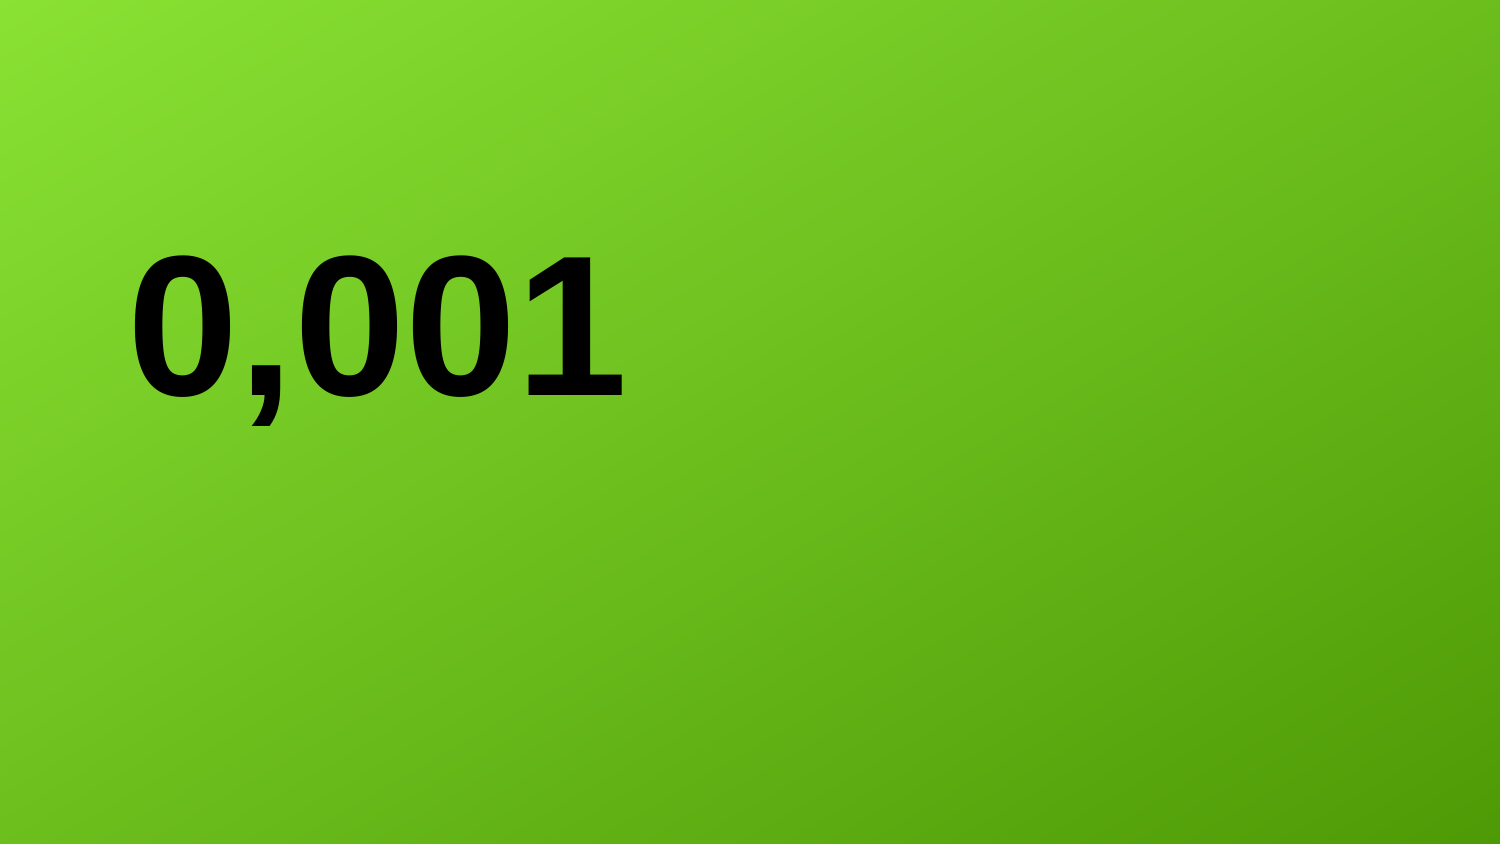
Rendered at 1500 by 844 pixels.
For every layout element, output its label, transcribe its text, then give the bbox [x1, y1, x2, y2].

title 0,001 [112, 259, 1388, 450]
